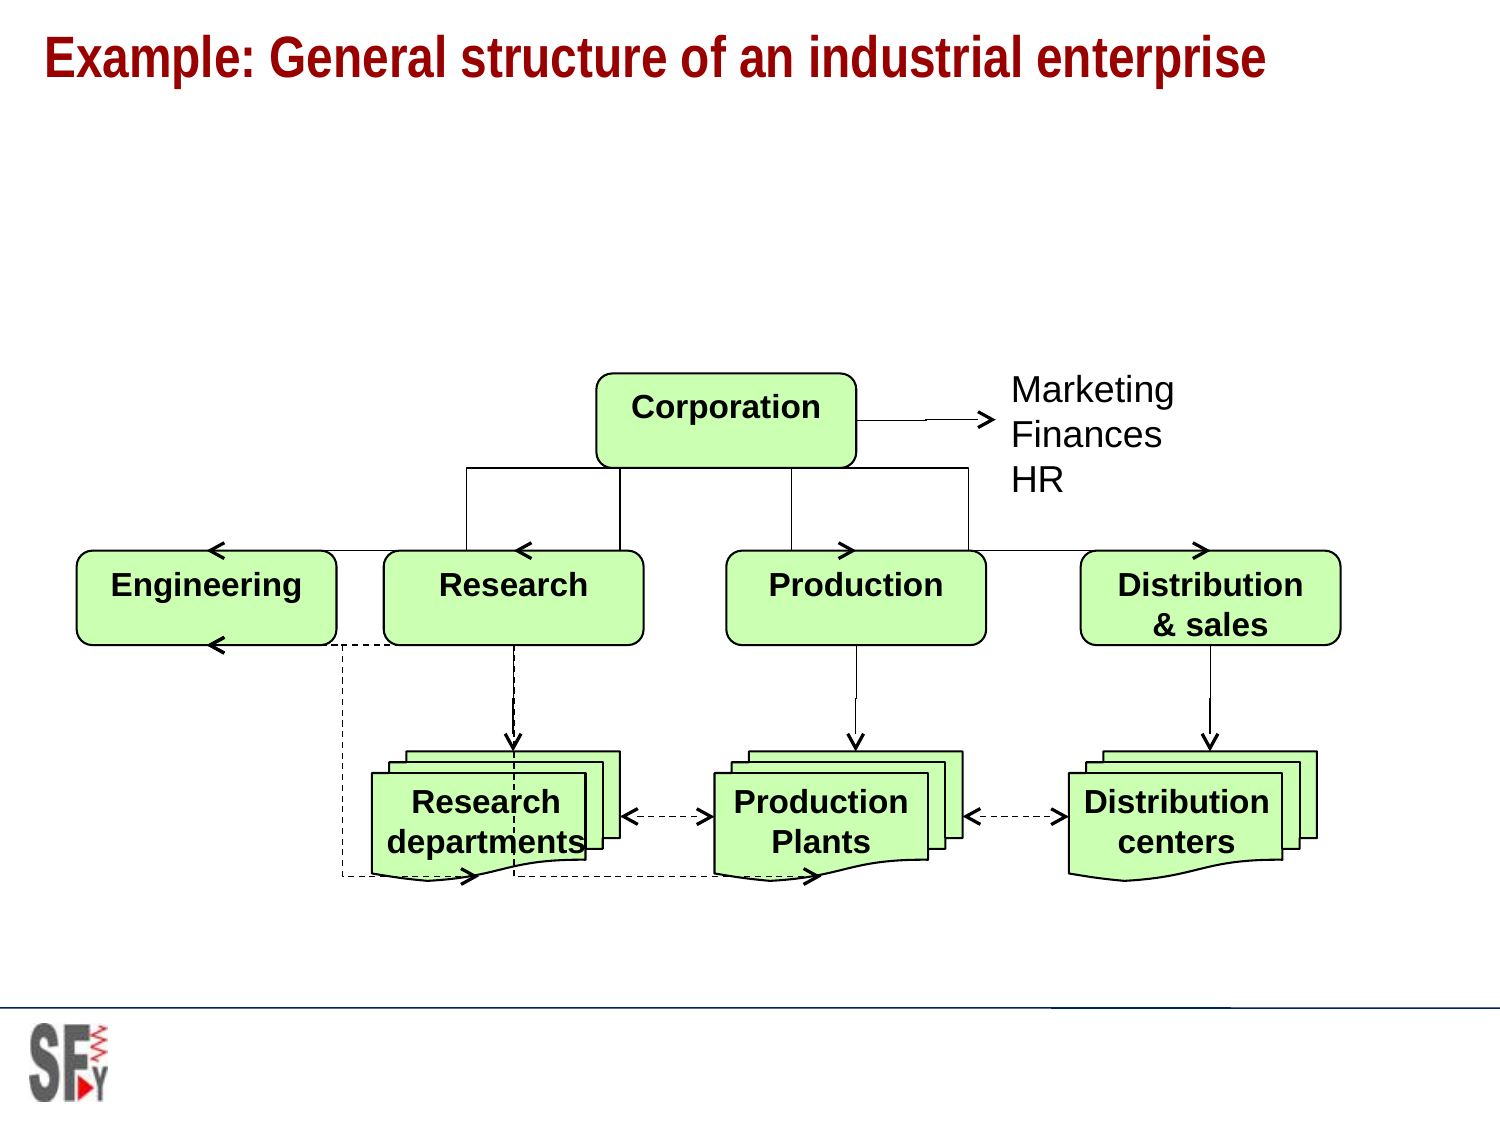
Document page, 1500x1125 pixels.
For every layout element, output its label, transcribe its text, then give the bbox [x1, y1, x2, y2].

text_box Research departments [371, 751, 620, 881]
text_box Corporation [596, 373, 857, 467]
picture [29, 1023, 108, 1102]
text_box Marketing Finances HR [995, 349, 1211, 490]
text_box Engineering [76, 550, 337, 646]
text_box Production Plants [714, 751, 963, 881]
text_box Research [383, 550, 644, 646]
text_box Distribution centers [1068, 751, 1317, 881]
text_box Distribution & sales [1080, 550, 1341, 646]
title Example: General structure of an industrial enterprise [29, 12, 1471, 138]
text_box Production [726, 550, 987, 646]
